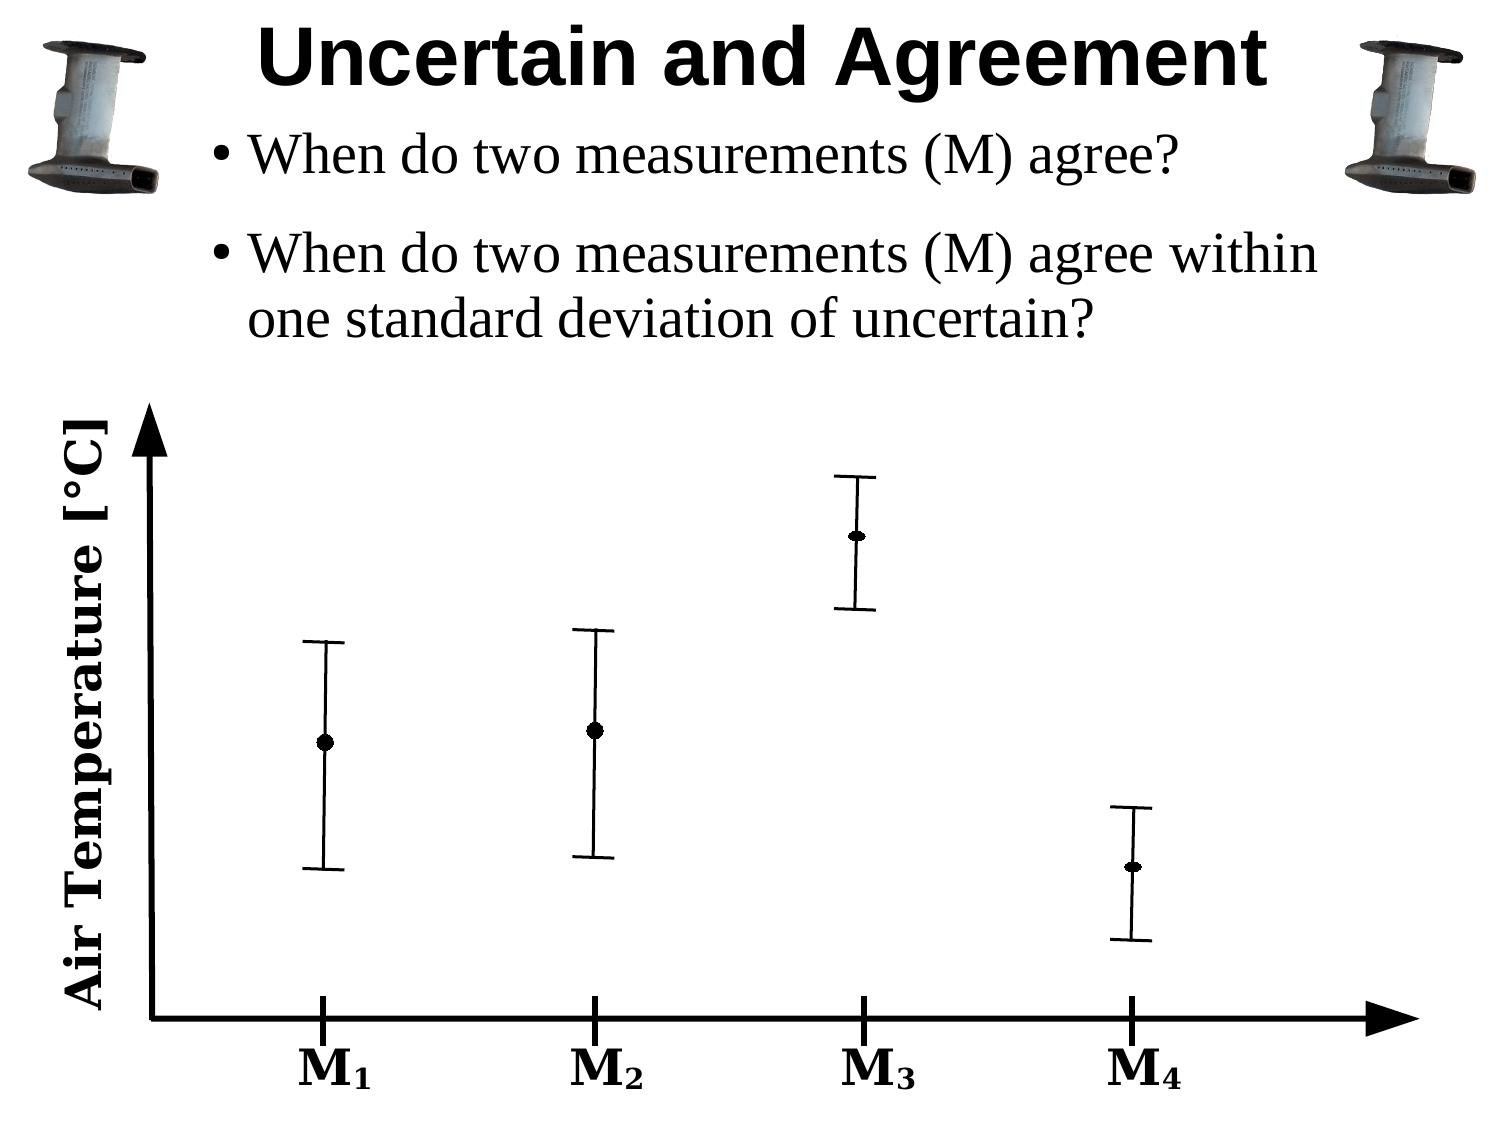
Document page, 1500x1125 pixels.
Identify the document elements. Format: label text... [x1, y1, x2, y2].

text_box [316, 733, 334, 751]
text_box Uncertain and Agreement [0, 10, 1500, 105]
text_box [586, 722, 604, 739]
text_box [848, 531, 866, 541]
picture [21, 28, 165, 203]
text_box Air Temperature [°C] [54, 395, 137, 1029]
text_box M3 [840, 1038, 920, 1125]
text_box M1 [297, 1038, 377, 1125]
text_box [1124, 861, 1142, 872]
text_box M4 [1106, 1038, 1186, 1125]
text_box M2 [569, 1038, 648, 1125]
picture [1338, 28, 1482, 203]
text_box When do two measurements (M) agree? When do two measurements (M) agree within one standard deviation of uncertain? [211, 121, 1379, 449]
